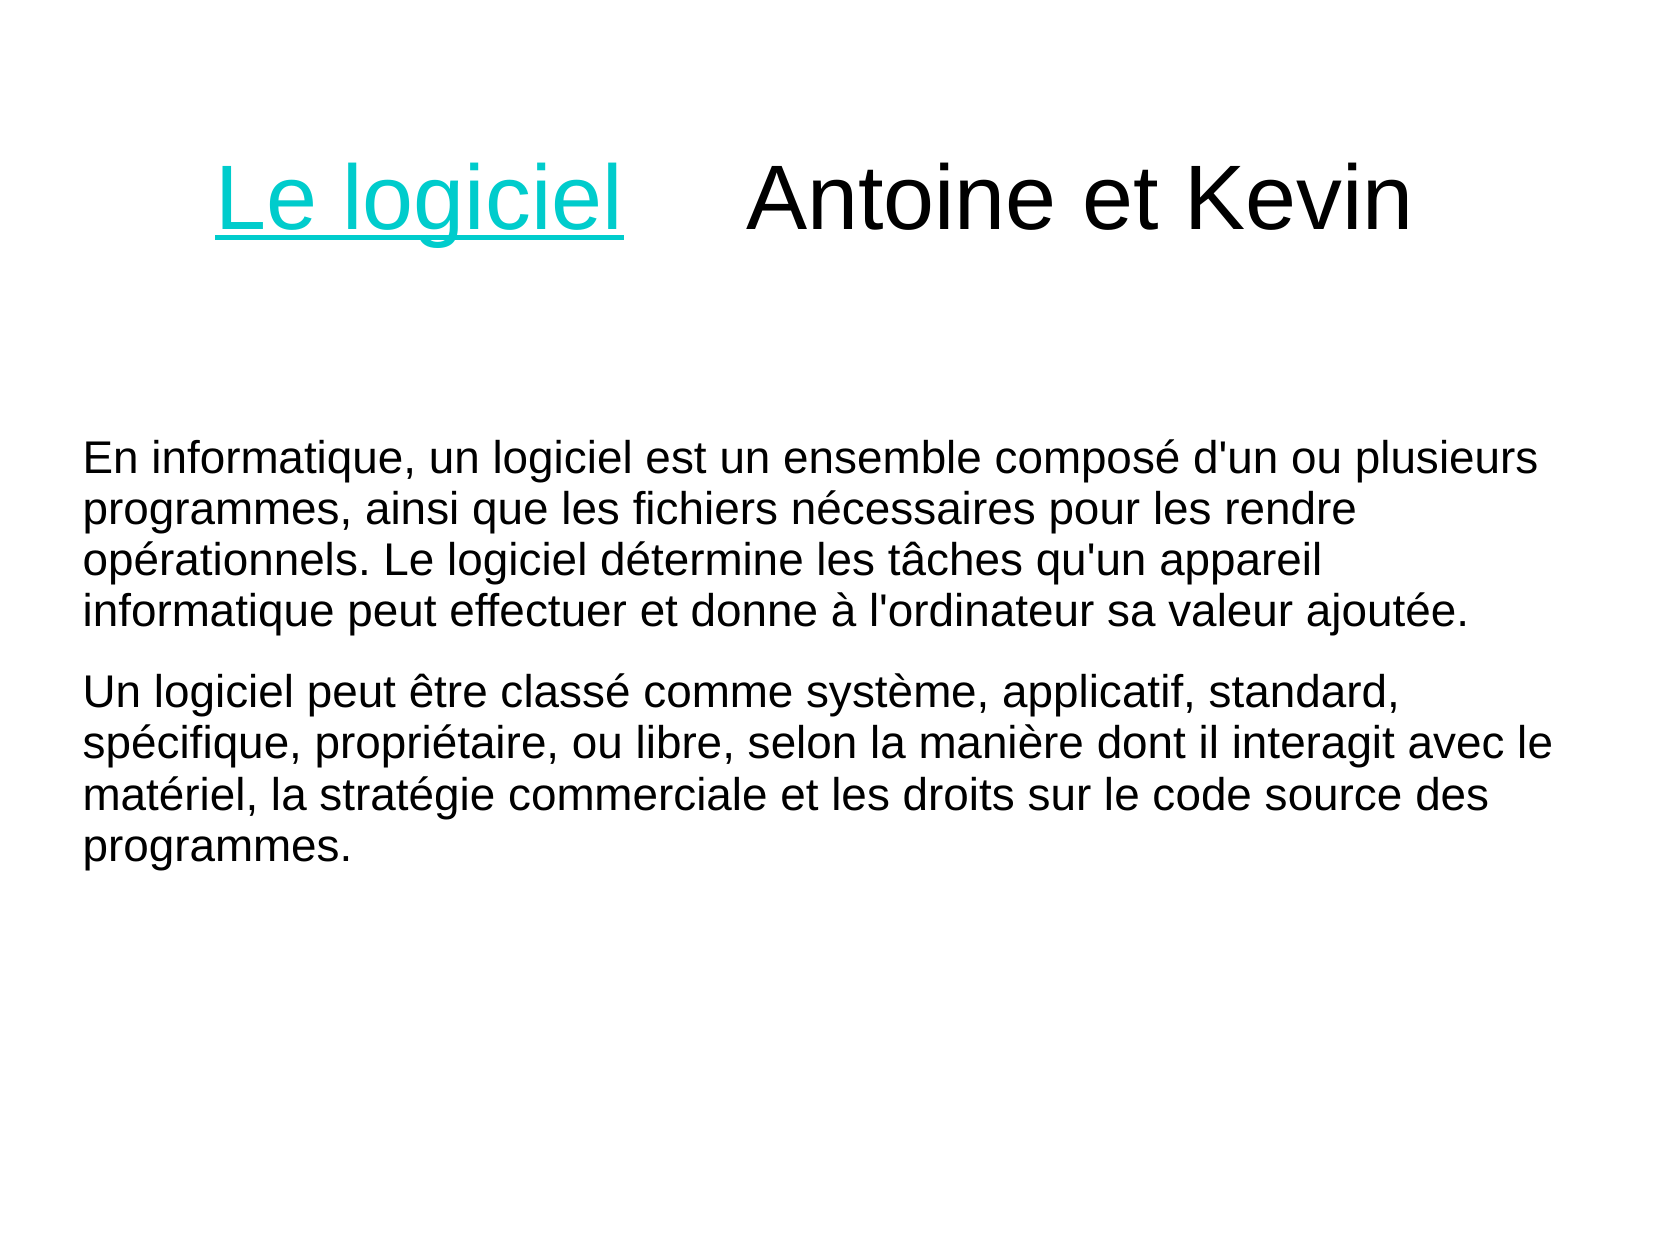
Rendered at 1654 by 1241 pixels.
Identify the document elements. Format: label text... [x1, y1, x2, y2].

title Le logiciel Antoine et Kevin [70, 94, 1560, 302]
list En informatique, un logiciel est un ensemble composé d'un ou plusieurs programmes, ainsi que les fichiers nécessaires pour les rendre opérationnels. Le logiciel détermine les tâches qu'un appareil informatique peut effectuer et donne à l'ordinateur sa valeur ajoutée. Un logiciel peut être classé comme système, applicatif, standard, spécifique, propriétaire, ou libre, selon la manière dont il interagit avec le matériel, la stratégie commerciale et les droits sur le code source des programmes. [82, 350, 1571, 1170]
